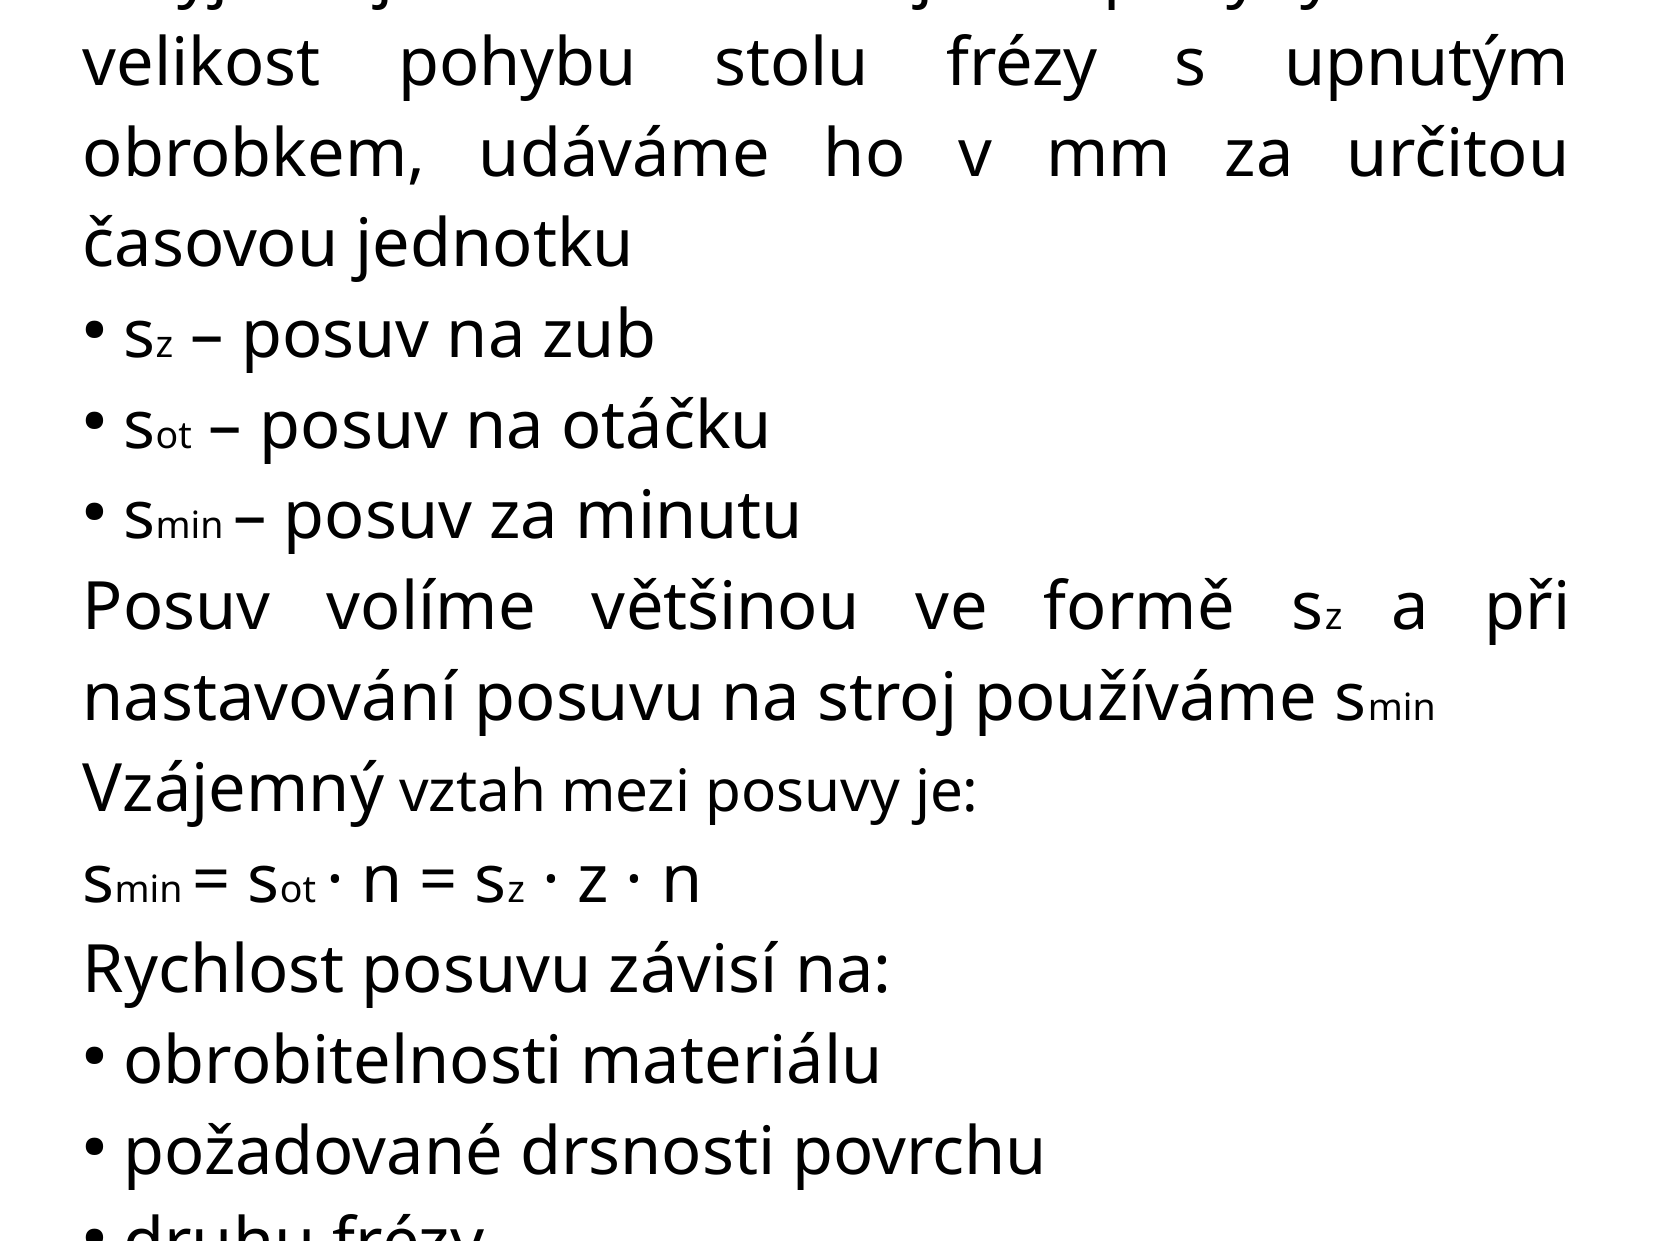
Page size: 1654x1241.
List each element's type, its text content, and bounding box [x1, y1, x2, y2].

subtitle Posuv s - vyjadřuje velikost vedlejšího pohyby neboli velikost pohybu stolu frézy s upnutým obrobkem, udáváme ho v mm za určitou časovou jednotku sz – posuv na zub sot – posuv na otáčku smin – posuv za minutu Posuv volíme většinou ve formě sz a při nastavování posuvu na stroj používáme smin Vzájemný vztah mezi posuvy je: smin = sot · n = sz · z · n Rychlost posuvu závisí na: obrobitelnosti materiálu požadované drsnosti povrchu druhu frézy tuhosti soustavy stroj-obrobek-nástroj [82, 0, 1571, 1241]
